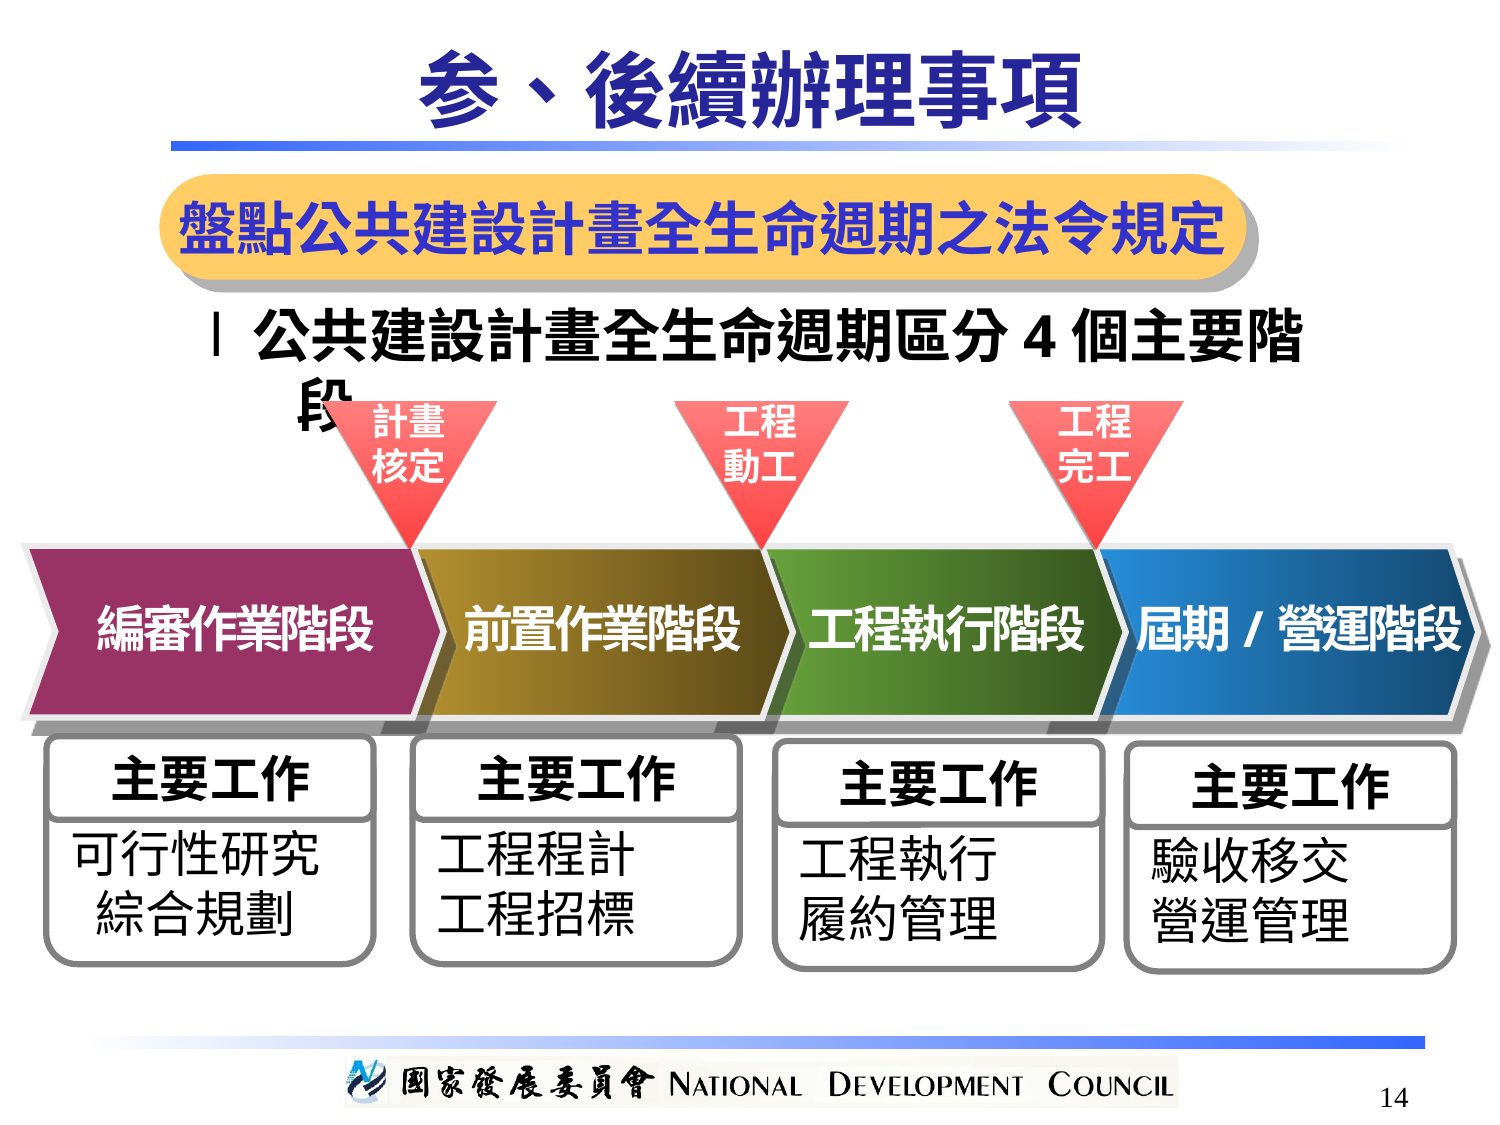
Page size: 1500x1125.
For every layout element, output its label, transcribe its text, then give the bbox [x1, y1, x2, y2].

text_box [674, 401, 708, 459]
text_box 前置作業階段 [448, 597, 793, 666]
text_box [322, 401, 356, 459]
text_box 主要工作 [1127, 743, 1455, 828]
text_box 盤點公共建設計畫全生命週期之法令規定 [159, 174, 1247, 280]
text_box [474, 401, 498, 441]
text_box 14 [1364, 1070, 1490, 1106]
text_box 工程執行階段 [793, 597, 1120, 672]
text_box 主要工作 [412, 736, 740, 820]
text_box 主要工作 [775, 741, 1103, 825]
text_box 工程執行 履約管理 [774, 774, 1103, 969]
text_box 工程程計 工程招標 [412, 810, 740, 965]
text_box 主要工作 [46, 736, 374, 820]
text_box 公共建設計畫全生命週期區分4個主要階段 [193, 291, 1364, 378]
text_box 編審作業階段 [46, 597, 426, 667]
text_box 11 [1352, 1036, 1356, 1048]
text_box 参、後續辦理事項 [0, 31, 1500, 146]
text_box [826, 401, 850, 441]
text_box 18 [1259, 1036, 1263, 1048]
text_box 工程完工 [1043, 390, 1161, 495]
text_box [1161, 401, 1184, 440]
text_box 屆期/營運階段 [1120, 597, 1500, 672]
text_box 計畫核定 [356, 390, 474, 495]
text_box 驗收移交 營運管理 [1126, 774, 1454, 972]
text_box [24, 495, 1467, 718]
text_box 工程動工 [708, 390, 826, 495]
text_box 可行性研究 綜合規劃 [46, 812, 374, 965]
text_box 11 [1378, 1036, 1382, 1048]
text_box [1008, 401, 1043, 460]
